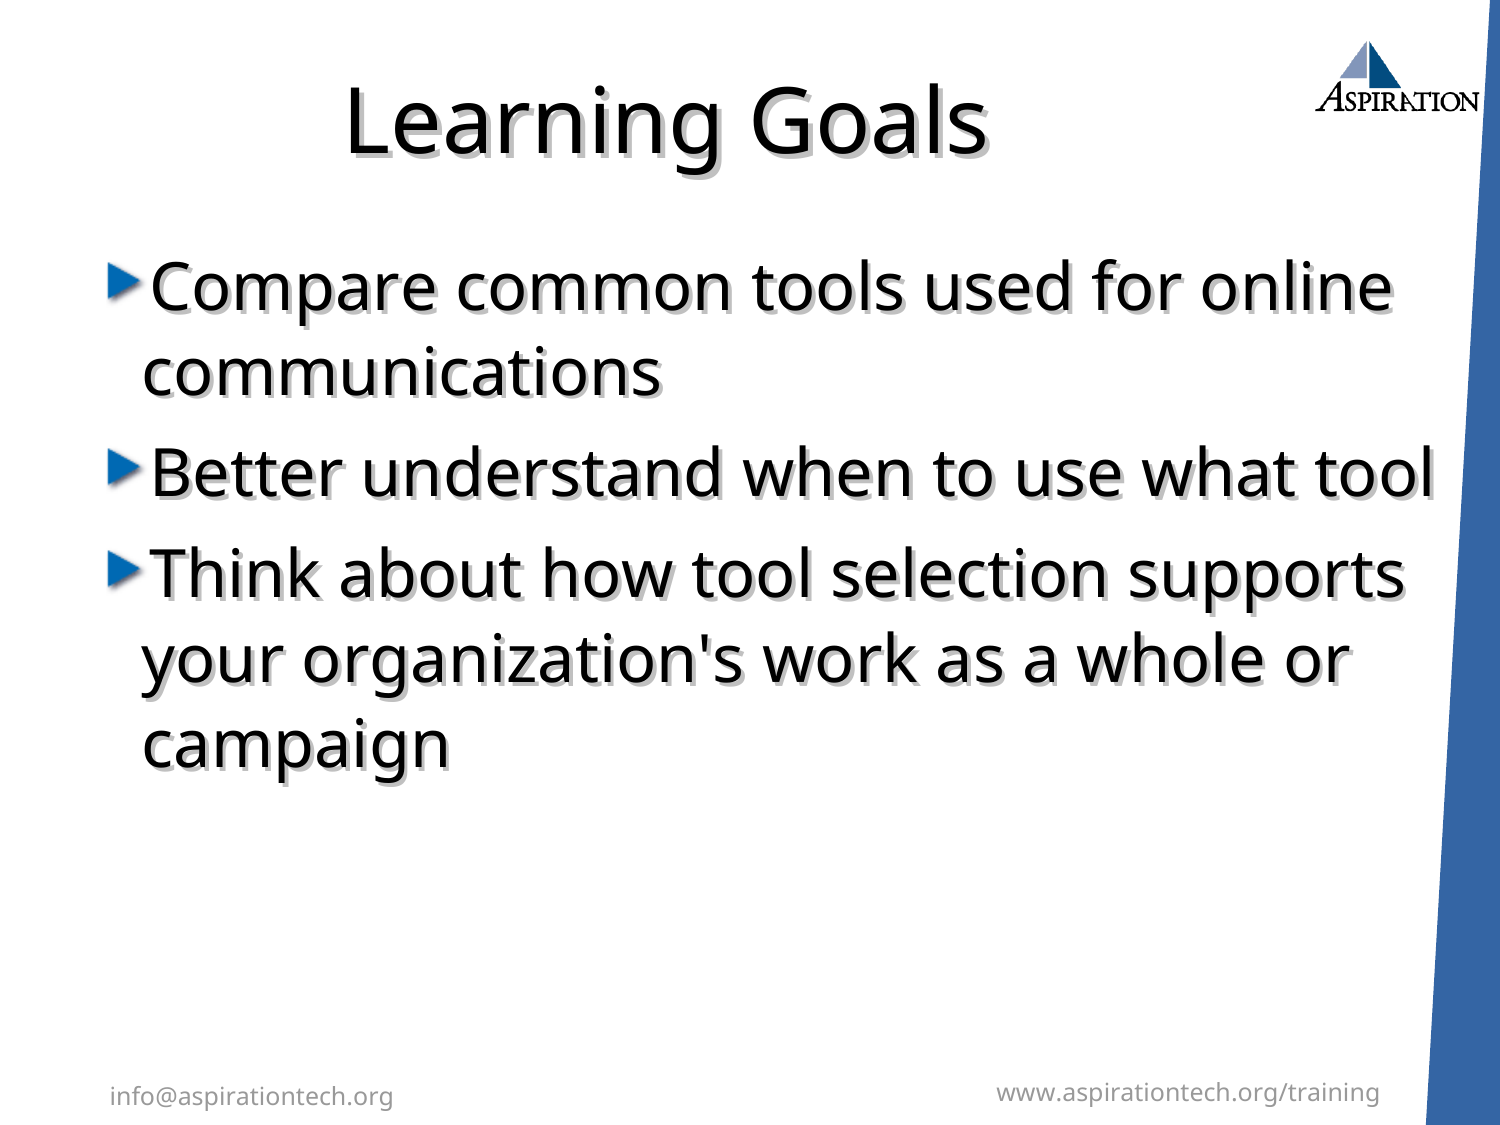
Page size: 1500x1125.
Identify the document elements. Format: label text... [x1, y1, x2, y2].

list Compare common tools used for online communications Better understand when to use what tool Think about how tool selection supports your organization's work as a whole or campaign [49, 238, 1447, 892]
title Learning Goals [49, 19, 1284, 206]
picture [1315, 41, 1480, 120]
